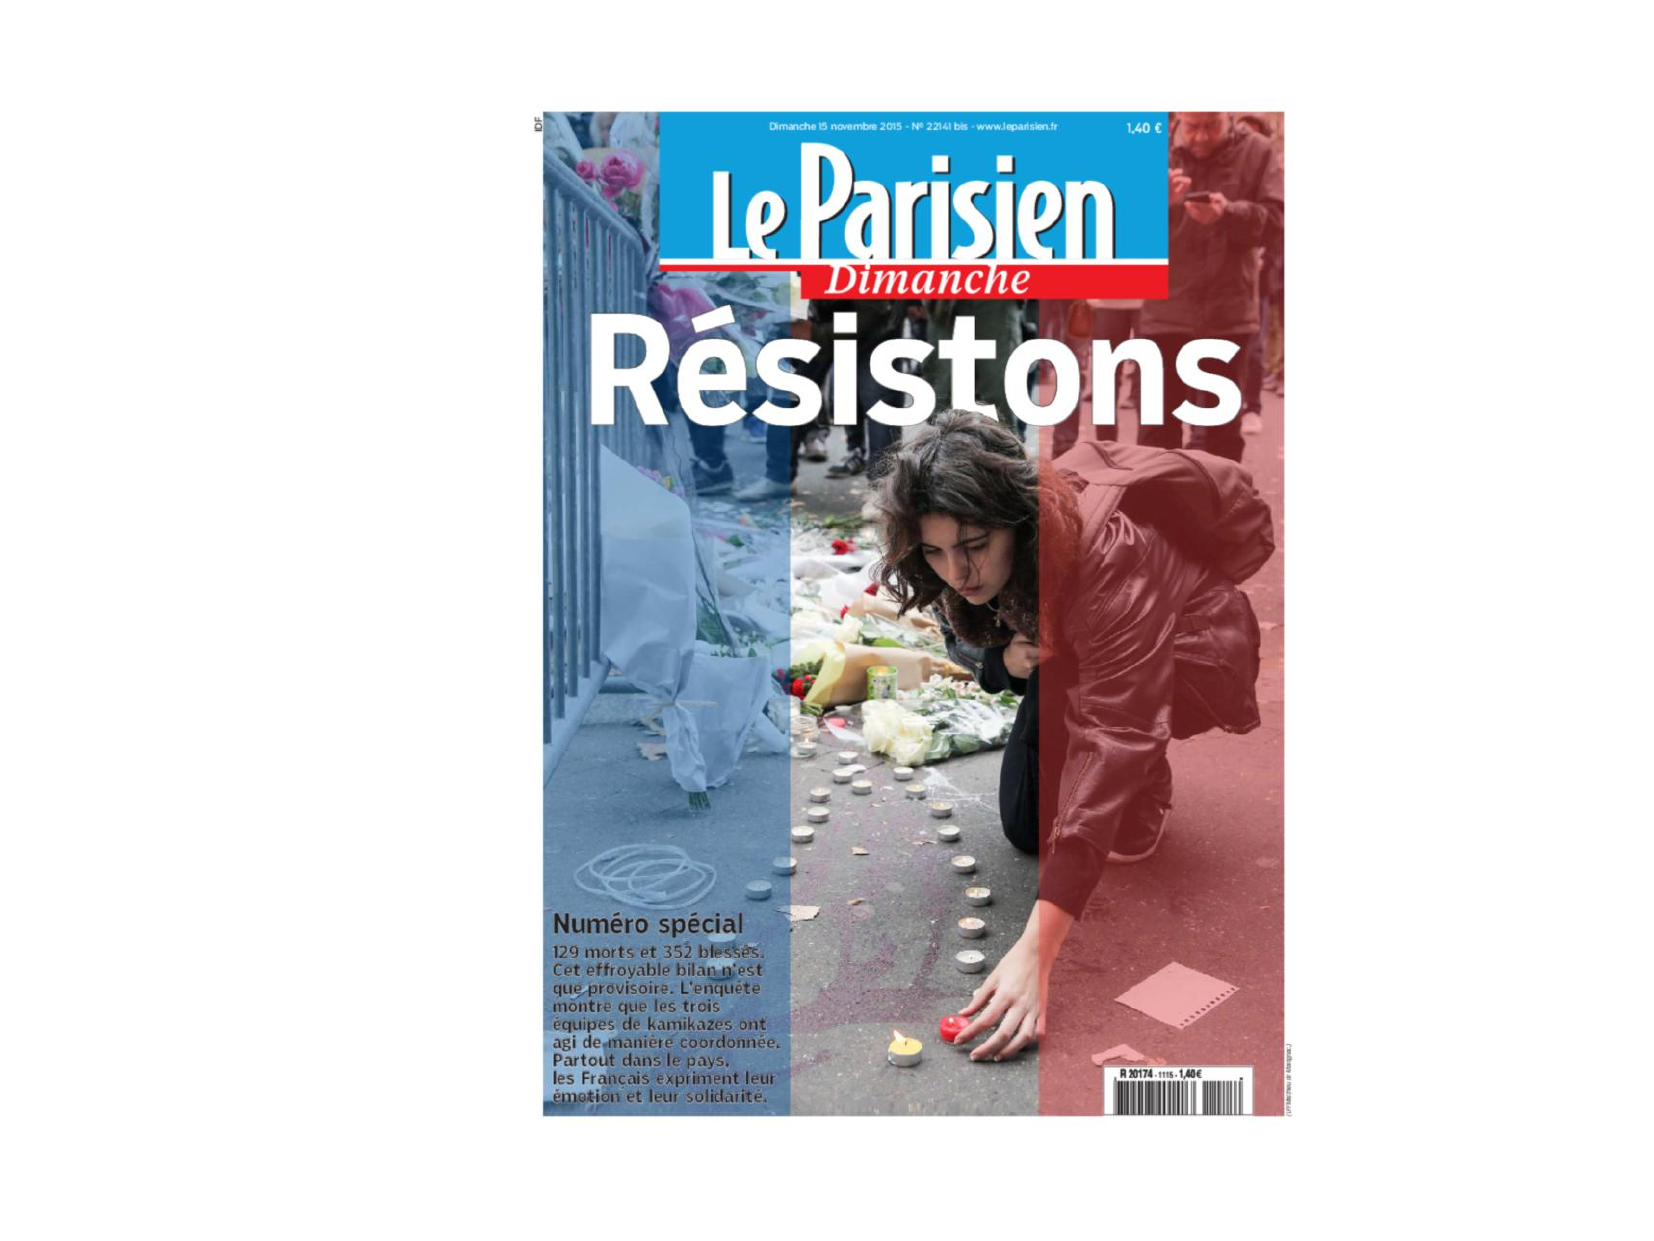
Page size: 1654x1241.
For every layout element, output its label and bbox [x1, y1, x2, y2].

picture [507, 82, 1312, 1146]
